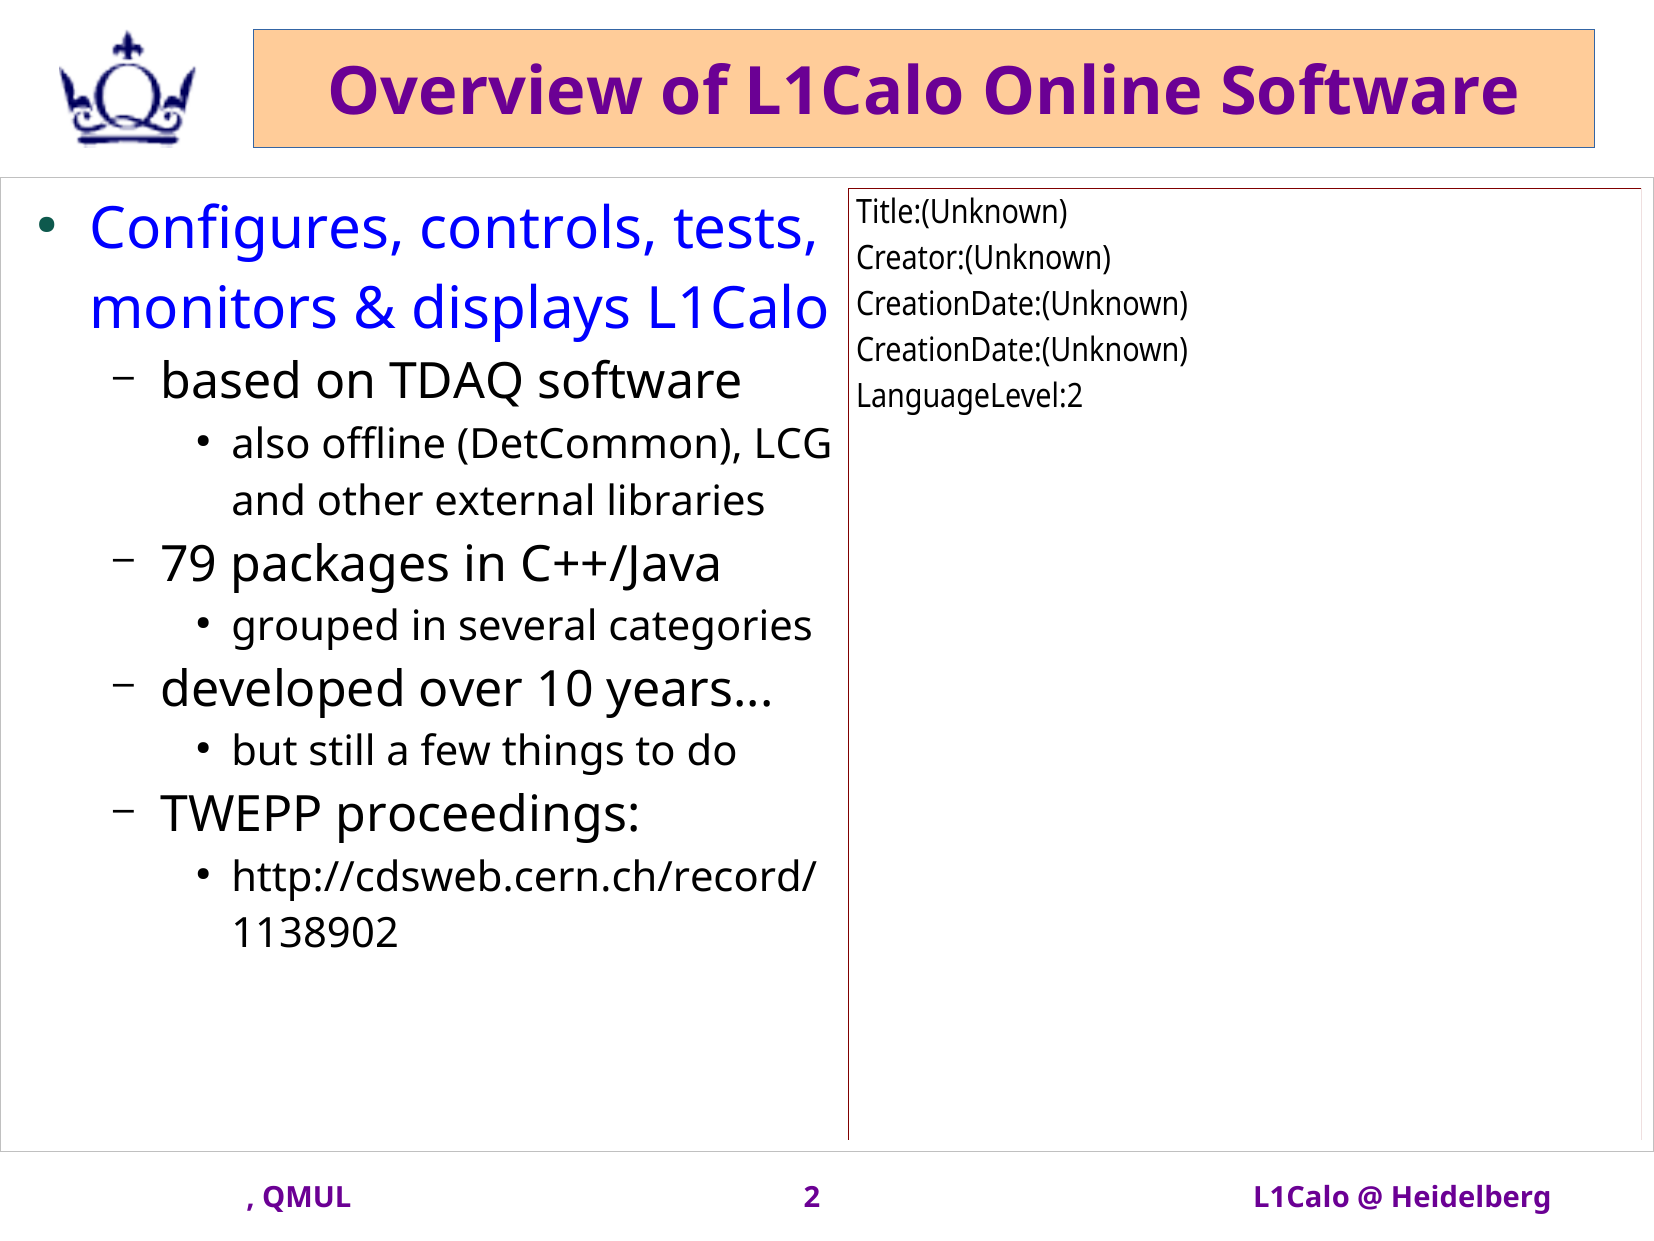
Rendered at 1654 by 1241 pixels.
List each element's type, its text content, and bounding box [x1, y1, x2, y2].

picture [59, 29, 200, 148]
picture [846, 185, 1642, 1140]
list Configures, controls, tests, monitors & displays L1Calo based on TDAQ software also offline (DetCommon), LCG and other external libraries 79 packages in C++/Java grouped in several categories developed over 10 years... but still a few things to do TWEPP proceedings: http://cdsweb.cern.ch/record/1138902 [18, 186, 846, 1137]
title Overview of L1Calo Online Software [253, 29, 1595, 148]
